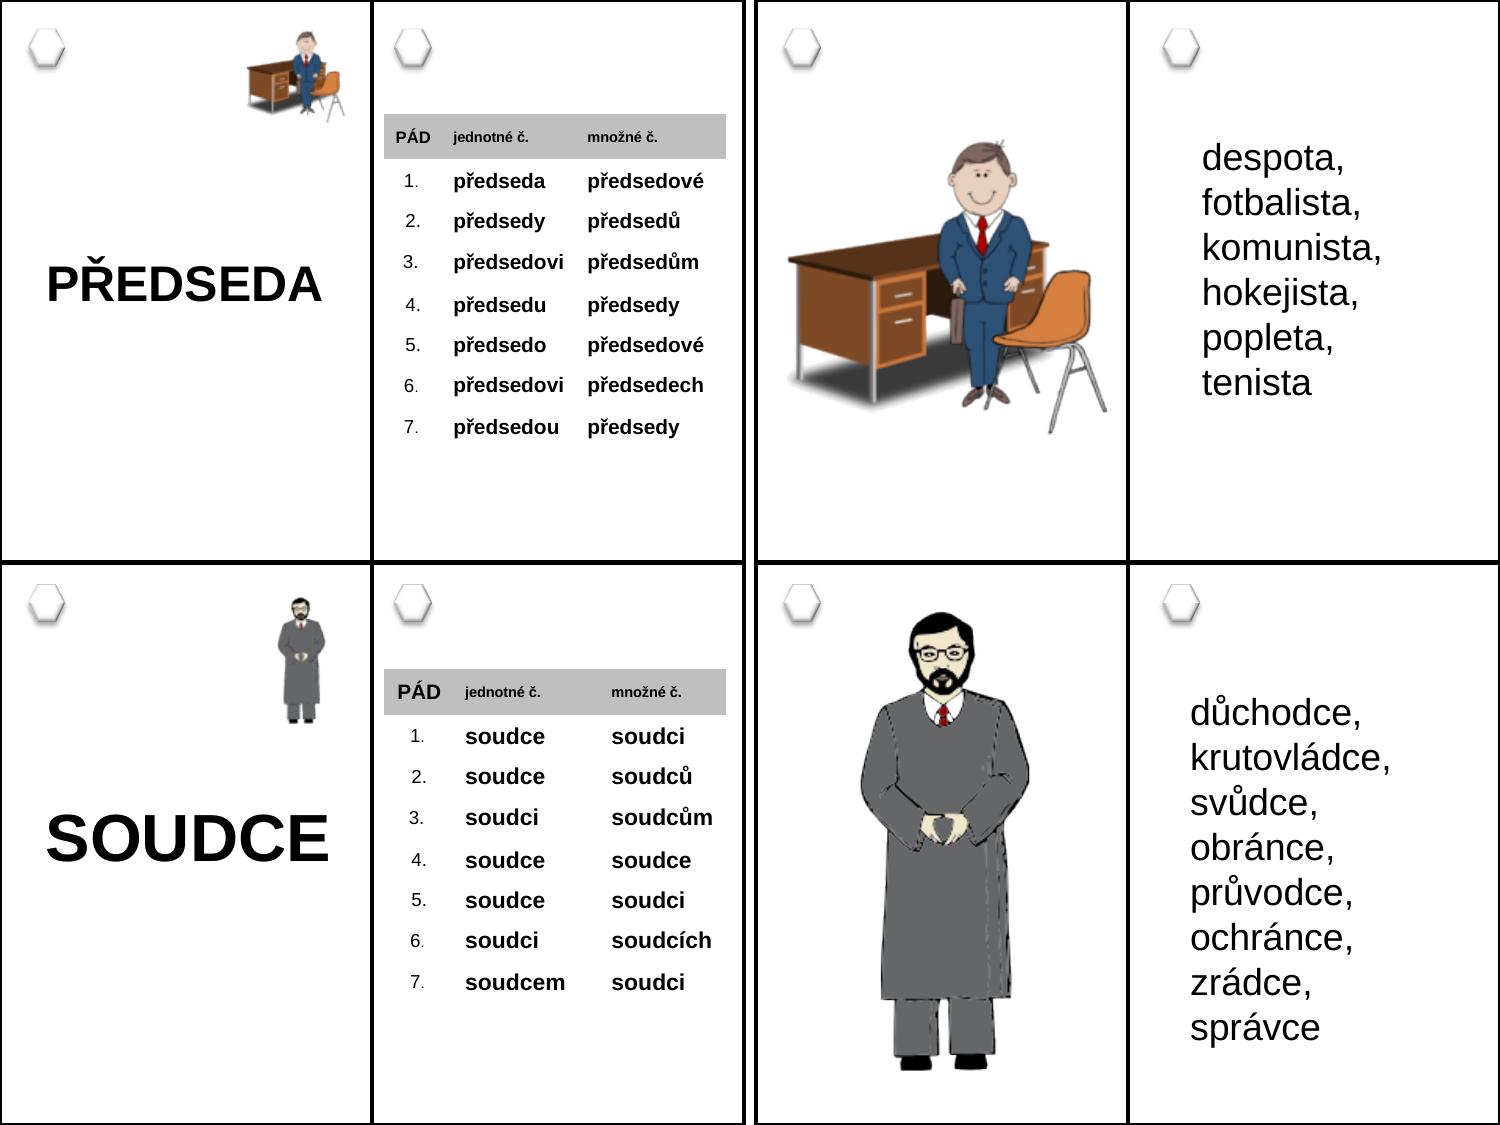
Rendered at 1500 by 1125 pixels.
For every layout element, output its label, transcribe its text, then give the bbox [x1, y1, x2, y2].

table_cell 5. [384, 880, 455, 919]
picture [19, 579, 74, 635]
table_cell předsedo [443, 325, 577, 364]
table_cell soudci [455, 919, 601, 960]
picture [385, 24, 441, 79]
table_cell předsedou [443, 405, 577, 447]
text_box [0, 0, 745, 1125]
table_cell 5. [384, 325, 443, 364]
table_cell předsedové [577, 325, 726, 364]
table_header PÁD [384, 114, 443, 159]
table_header jednotné č. [443, 114, 577, 159]
text_box despota, fotbalista, komunista, hokejista, popleta, tenista [1187, 125, 1453, 411]
table_cell 7. [384, 960, 455, 1002]
table_cell 3. [384, 795, 455, 838]
picture [385, 579, 441, 635]
table_cell předsedy [577, 283, 726, 325]
picture [1153, 24, 1209, 79]
table_cell soudce [455, 756, 601, 795]
table_cell soudcem [455, 960, 601, 1002]
picture [774, 24, 830, 79]
table_cell 3. [384, 240, 443, 283]
table_header množné č. [601, 669, 726, 715]
table_cell soudce [601, 838, 726, 880]
table_cell 2. [384, 756, 455, 795]
table_cell předsedy [443, 201, 577, 240]
table_cell soudci [455, 795, 601, 838]
table_header množné č. [577, 114, 726, 159]
table_cell 6. [384, 919, 455, 960]
table_cell předsedové [577, 159, 726, 201]
picture [19, 24, 74, 79]
table_header jednotné č. [455, 669, 601, 715]
picture [774, 579, 830, 635]
table_header PÁD [384, 669, 455, 715]
table_cell předsedů [577, 201, 726, 240]
table_cell soudce [455, 838, 601, 880]
picture [277, 597, 330, 726]
table_cell soudci [601, 960, 726, 1002]
table_cell soudcům [601, 795, 726, 838]
picture [773, 137, 1117, 435]
table_cell předsedovi [443, 364, 577, 405]
table_cell soudci [601, 715, 726, 756]
table_cell soudcích [601, 919, 726, 960]
table_cell předsedu [443, 283, 577, 325]
table_cell předsedovi [443, 240, 577, 283]
table_cell 1. [384, 715, 455, 756]
table_cell soudci [601, 880, 726, 919]
table_cell soudce [455, 880, 601, 919]
table_cell 7. [384, 405, 443, 447]
text_box [755, 0, 1500, 1125]
table_cell předseda [443, 159, 577, 201]
table_cell 4. [384, 838, 455, 880]
table_cell předsedech [577, 364, 726, 405]
text_box důchodce, krutovládce, svůdce, obránce, průvodce, ochránce, zrádce, správce [1175, 680, 1459, 1057]
picture [1153, 579, 1209, 635]
table_cell 6. [384, 364, 443, 405]
picture [856, 609, 1047, 1079]
table_cell soudců [601, 756, 726, 795]
text_box SOUDCE [30, 786, 347, 883]
table_cell předsedům [577, 240, 726, 283]
table_cell předsedy [577, 405, 726, 447]
table_cell 2. [384, 201, 443, 240]
picture [242, 30, 348, 123]
table_cell 4. [384, 283, 443, 325]
table_cell 1. [384, 159, 443, 201]
text_box PŘEDSEDA [31, 243, 339, 319]
table_cell soudce [455, 715, 601, 756]
